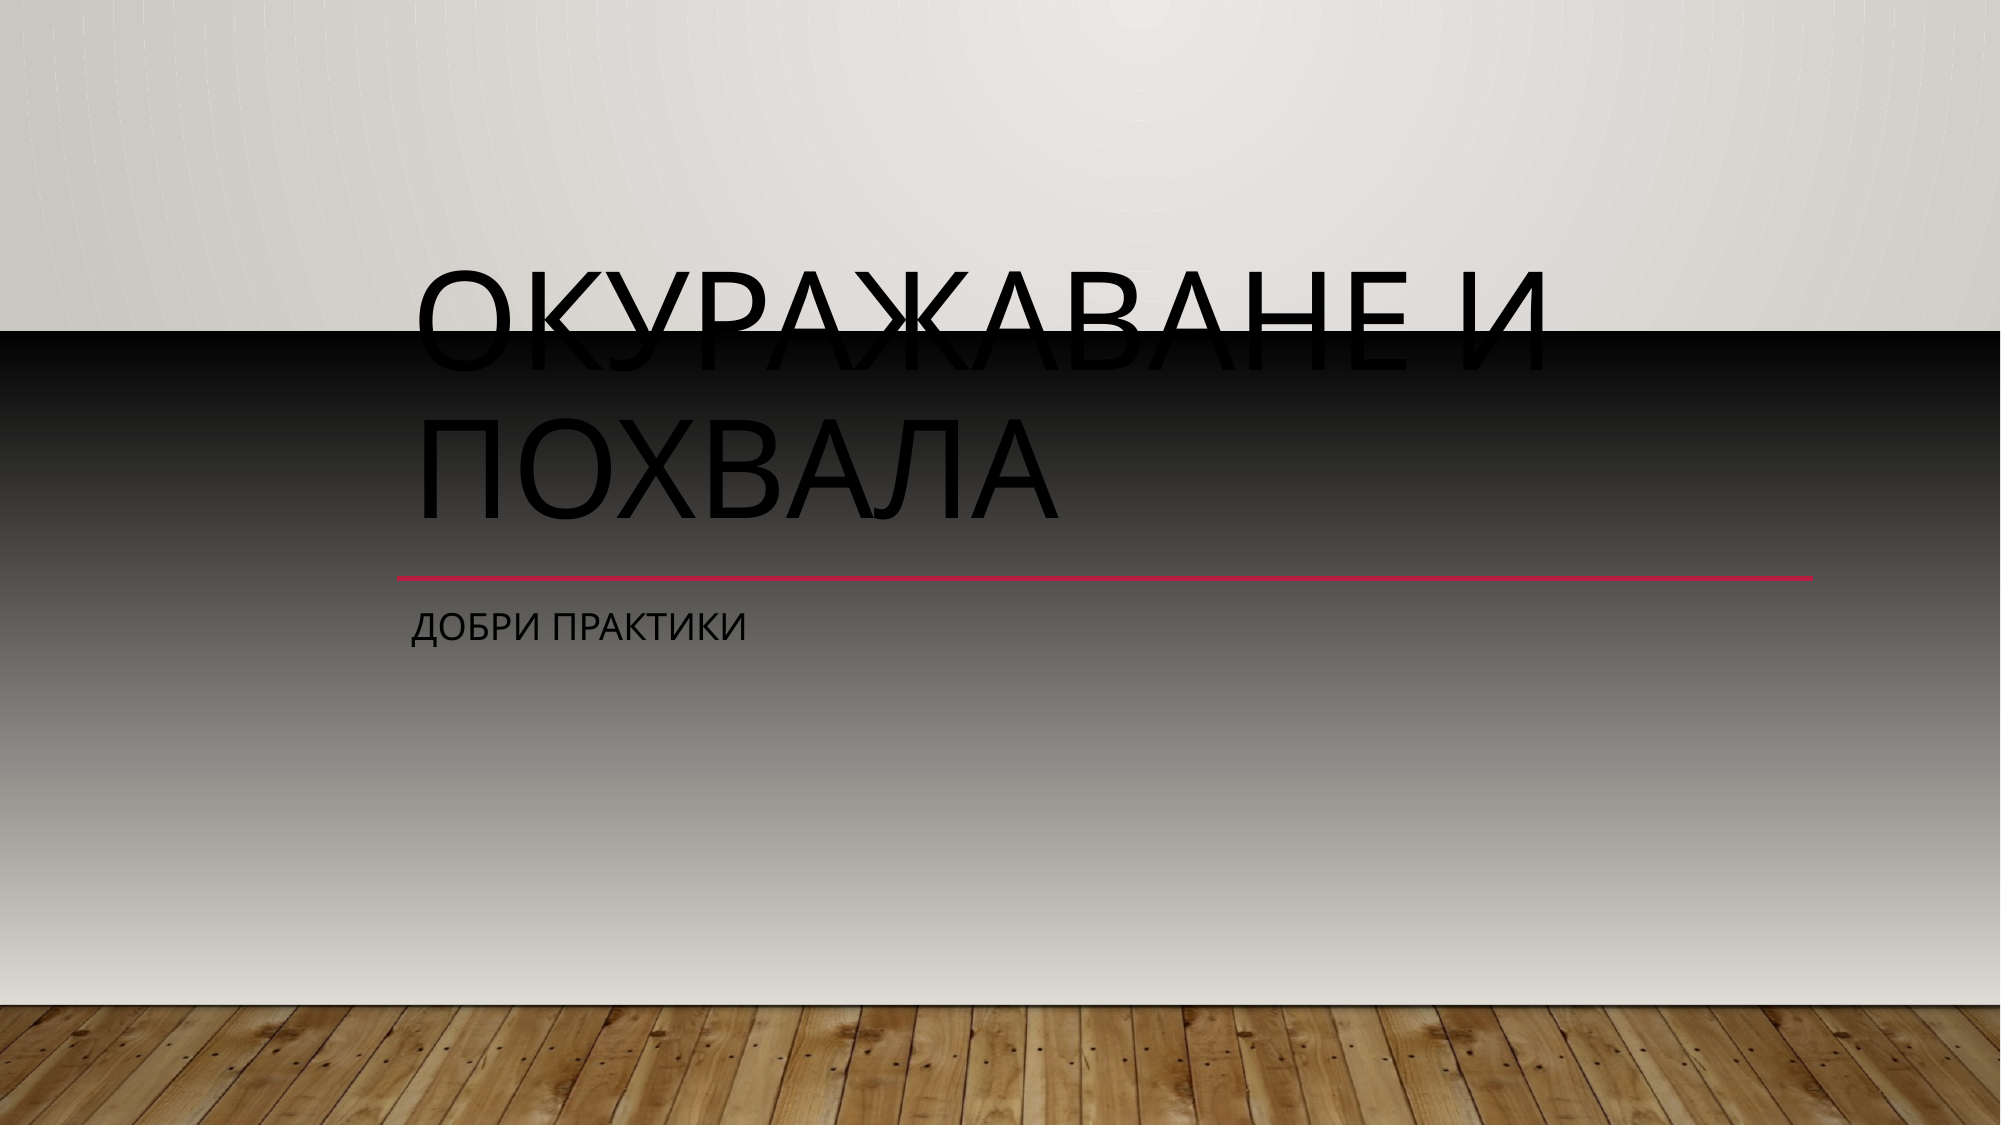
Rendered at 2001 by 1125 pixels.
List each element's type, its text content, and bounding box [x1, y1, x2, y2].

subtitle Добри практики [396, 579, 1814, 740]
title Окуражаване и похвала [396, 131, 1814, 549]
